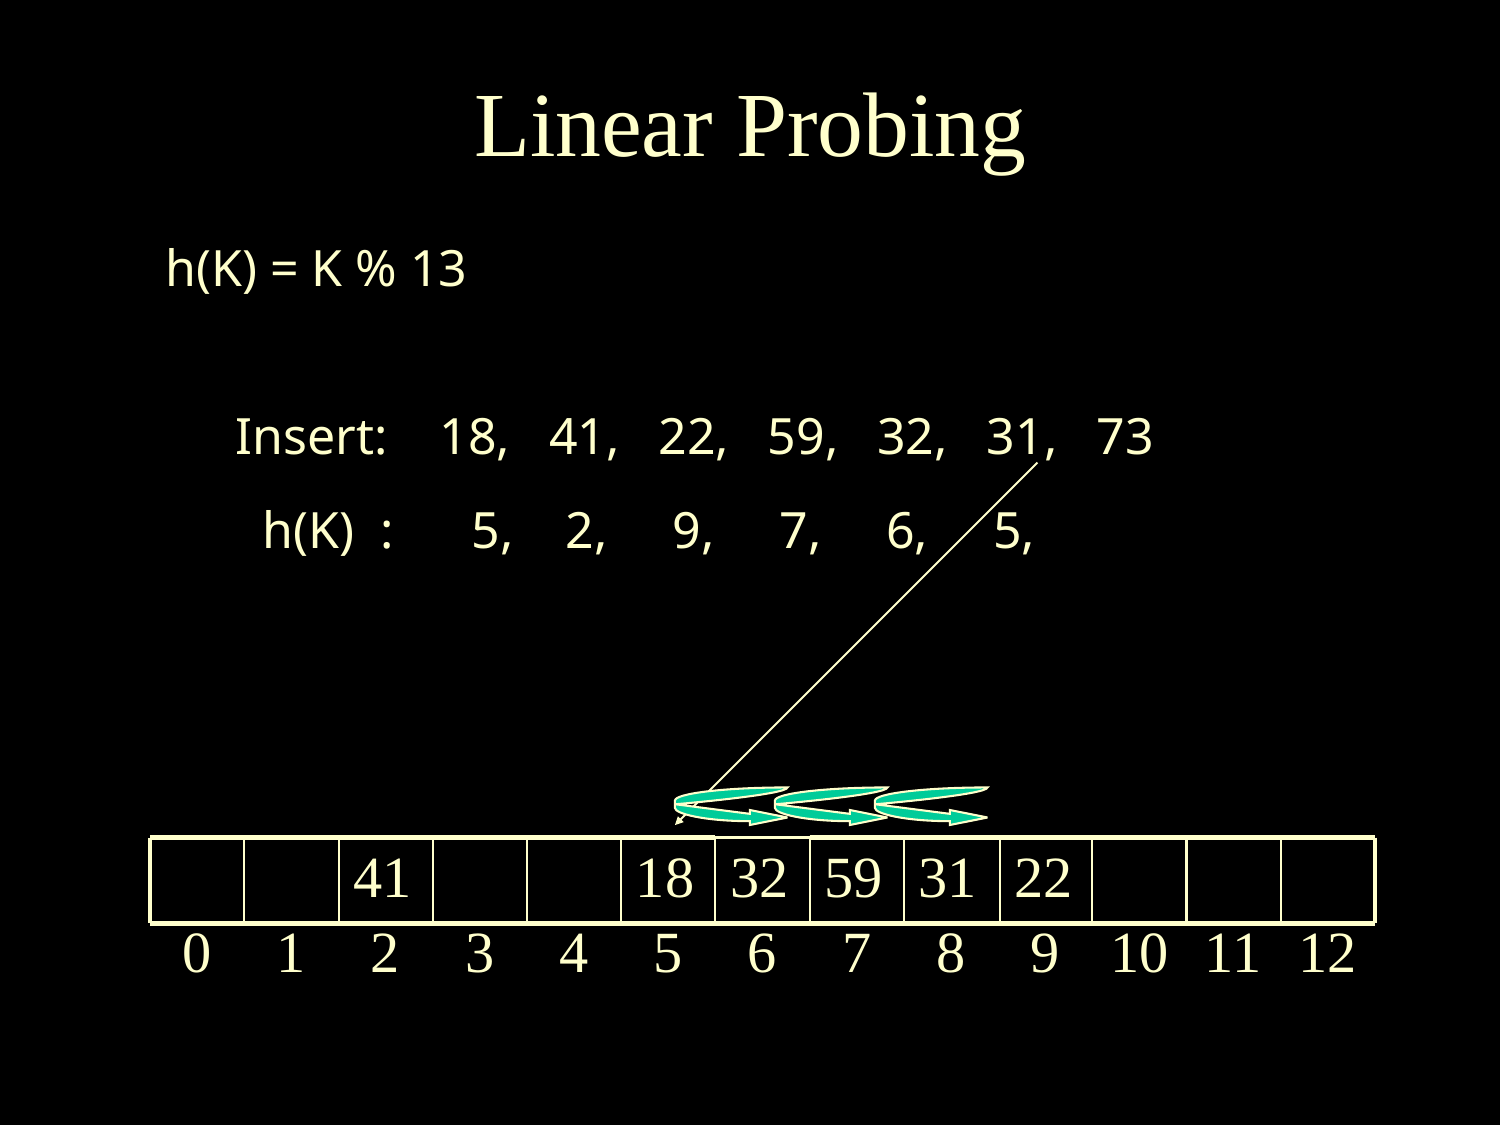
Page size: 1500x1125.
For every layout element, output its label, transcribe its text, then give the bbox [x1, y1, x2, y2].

text_box [774, 794, 865, 815]
text_box Insert: 18, 41, 22, 59, 32, 31, 73 [220, 392, 1169, 477]
text_box [875, 809, 887, 815]
text_box 7 [810, 912, 904, 998]
text_box 22 [1001, 840, 1091, 912]
text_box h(K) = K % 13 [150, 224, 483, 309]
text_box [874, 796, 919, 808]
text_box 59 [811, 840, 903, 912]
text_box 2 [339, 912, 433, 998]
text_box [929, 810, 955, 814]
text_box 1 [245, 912, 339, 998]
text_box [897, 817, 955, 826]
text_box 11 [1187, 912, 1281, 998]
text_box [890, 787, 988, 794]
text_box [690, 787, 788, 794]
text_box [976, 815, 988, 820]
text_box [821, 810, 855, 814]
text_box 3 [433, 912, 527, 998]
text_box h(K) : 5, 2, 9, 7, 6, 5, [931, 487, 1051, 572]
text_box [697, 817, 755, 826]
text_box [890, 806, 928, 811]
text_box 32 [716, 839, 809, 912]
text_box 41 [340, 840, 432, 912]
text_box 0 [150, 912, 245, 998]
text_box 6 [716, 912, 810, 998]
text_box [790, 787, 888, 794]
text_box 31 [905, 840, 999, 912]
text_box [720, 794, 765, 800]
text_box [690, 806, 755, 814]
title Linear Probing [22, 62, 1480, 188]
text_box 10 [1093, 912, 1187, 998]
text_box [797, 817, 855, 826]
text_box [876, 815, 888, 820]
text_box [674, 796, 719, 815]
text_box 4 [527, 912, 622, 998]
text_box 18 [622, 840, 714, 912]
text_box 9 [998, 912, 1093, 998]
text_box 5 [622, 912, 716, 998]
text_box [920, 794, 965, 800]
text_box 8 [904, 912, 998, 998]
text_box 12 [1281, 912, 1375, 998]
text_box h(K) : 5, 2, 9, 7, 6, 5, [247, 487, 1010, 572]
text_box [776, 815, 788, 820]
